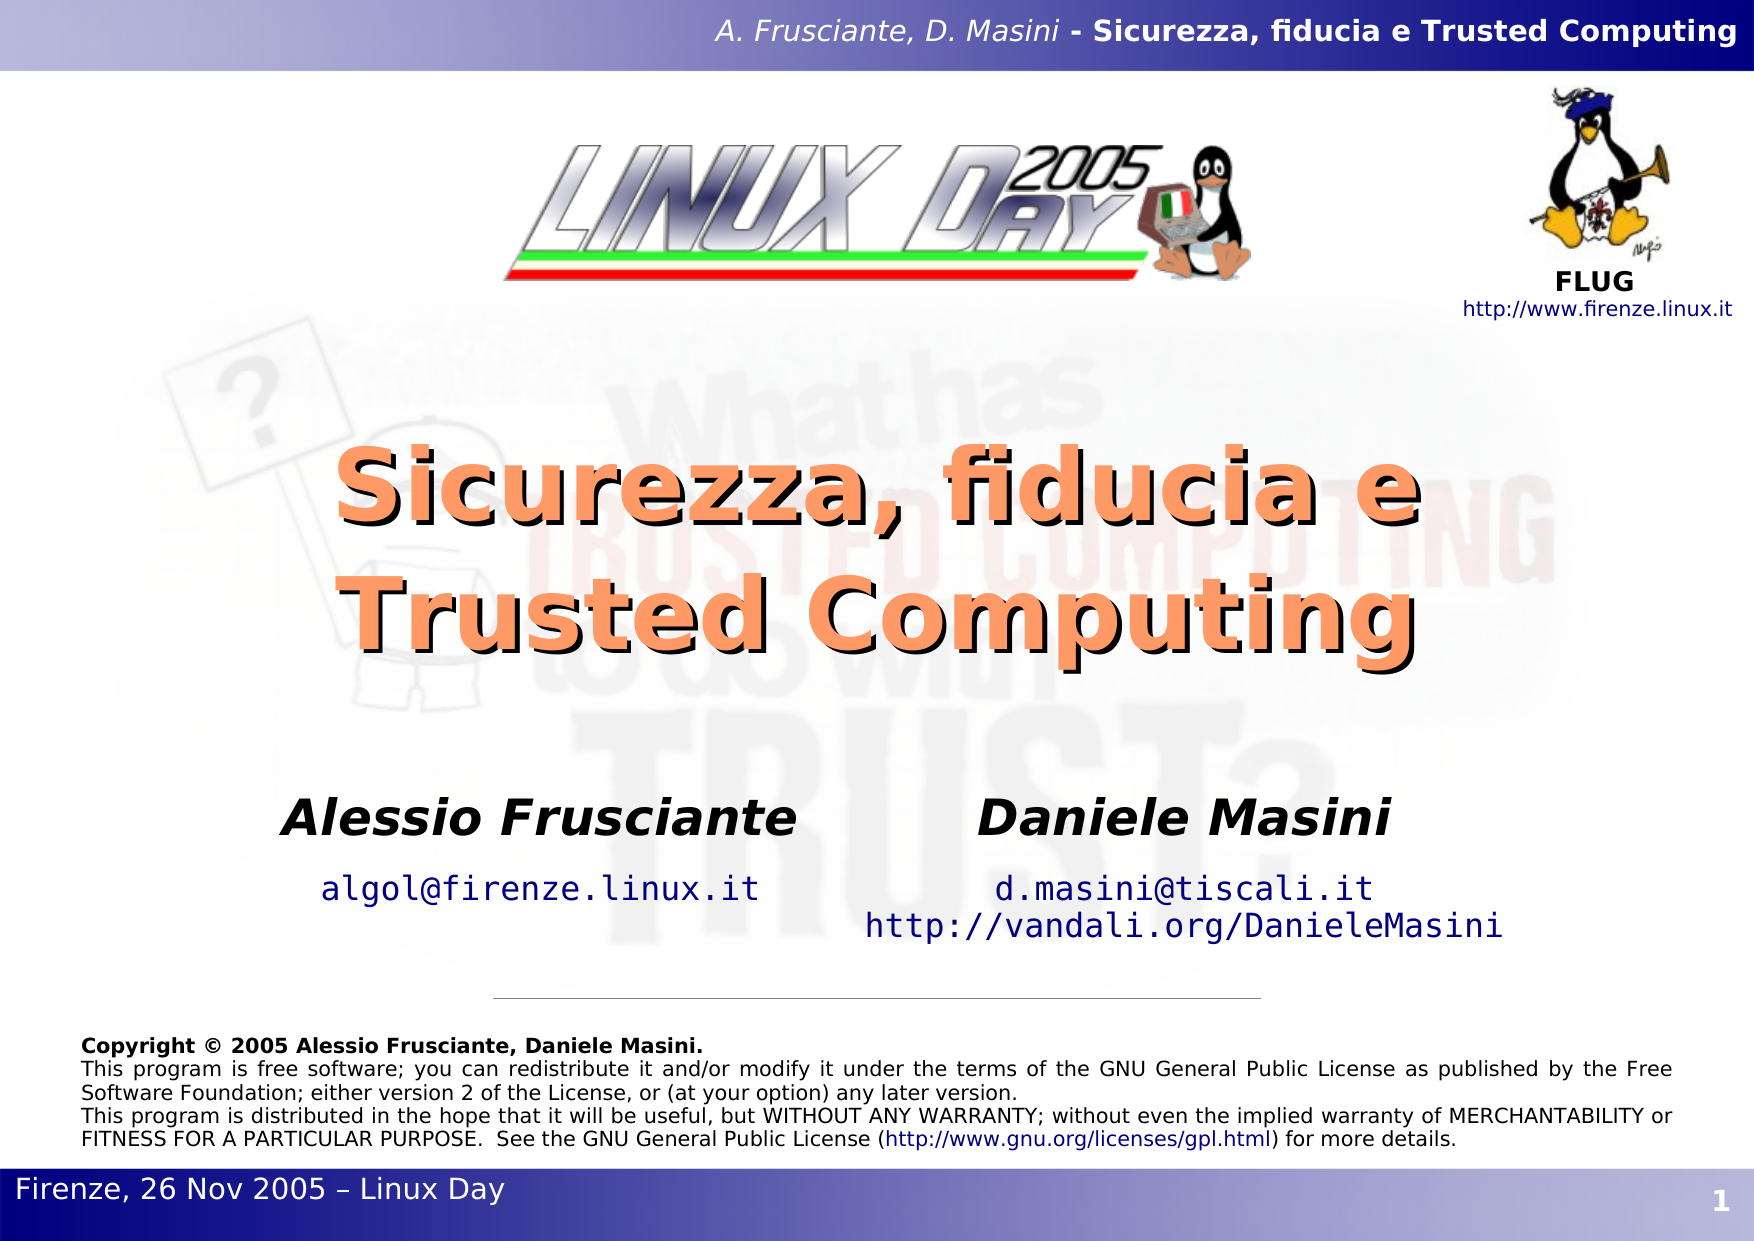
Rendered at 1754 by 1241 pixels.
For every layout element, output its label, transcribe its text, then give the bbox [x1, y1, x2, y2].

text_box A. Frusciante, D. Masini - Sicurezza, fiducia e Trusted Computing [602, 7, 1754, 63]
picture [0, 0, 1754, 1241]
text_box Alessio Frusciante algol@firenze.linux.it [229, 791, 844, 911]
text_box Daniele Masini d.masini@tiscali.it http://vandali.org/DanieleMasini [844, 791, 1525, 948]
text_box FLUG http://www.firenze.linux.it [1450, 267, 1746, 323]
text_box Copyright © 2005 Alessio Frusciante, Daniele Masini. This program is free software; you can redistribute it and/or modify it under the terms of the GNU General Public License as published by the Free Software Foundation; either version 2 of the License, or (at your option) any later version. This program is distributed in the hope that it will be useful, but WITHOUT ANY WARRANTY; without even the implied warranty of MERCHANTABILITY or FITNESS FOR A PARTICULAR PURPOSE. See the GNU General Public License (http://www.gnu.org/licenses/gpl.html) for more details. [81, 1034, 1673, 1211]
text_box <numero> [1641, 1184, 1732, 1223]
text_box Firenze, 26 Nov 2005 – Linux Day [0, 1175, 763, 1234]
text_box Sicurezza, fiducia e Trusted Computing [87, 398, 1667, 705]
